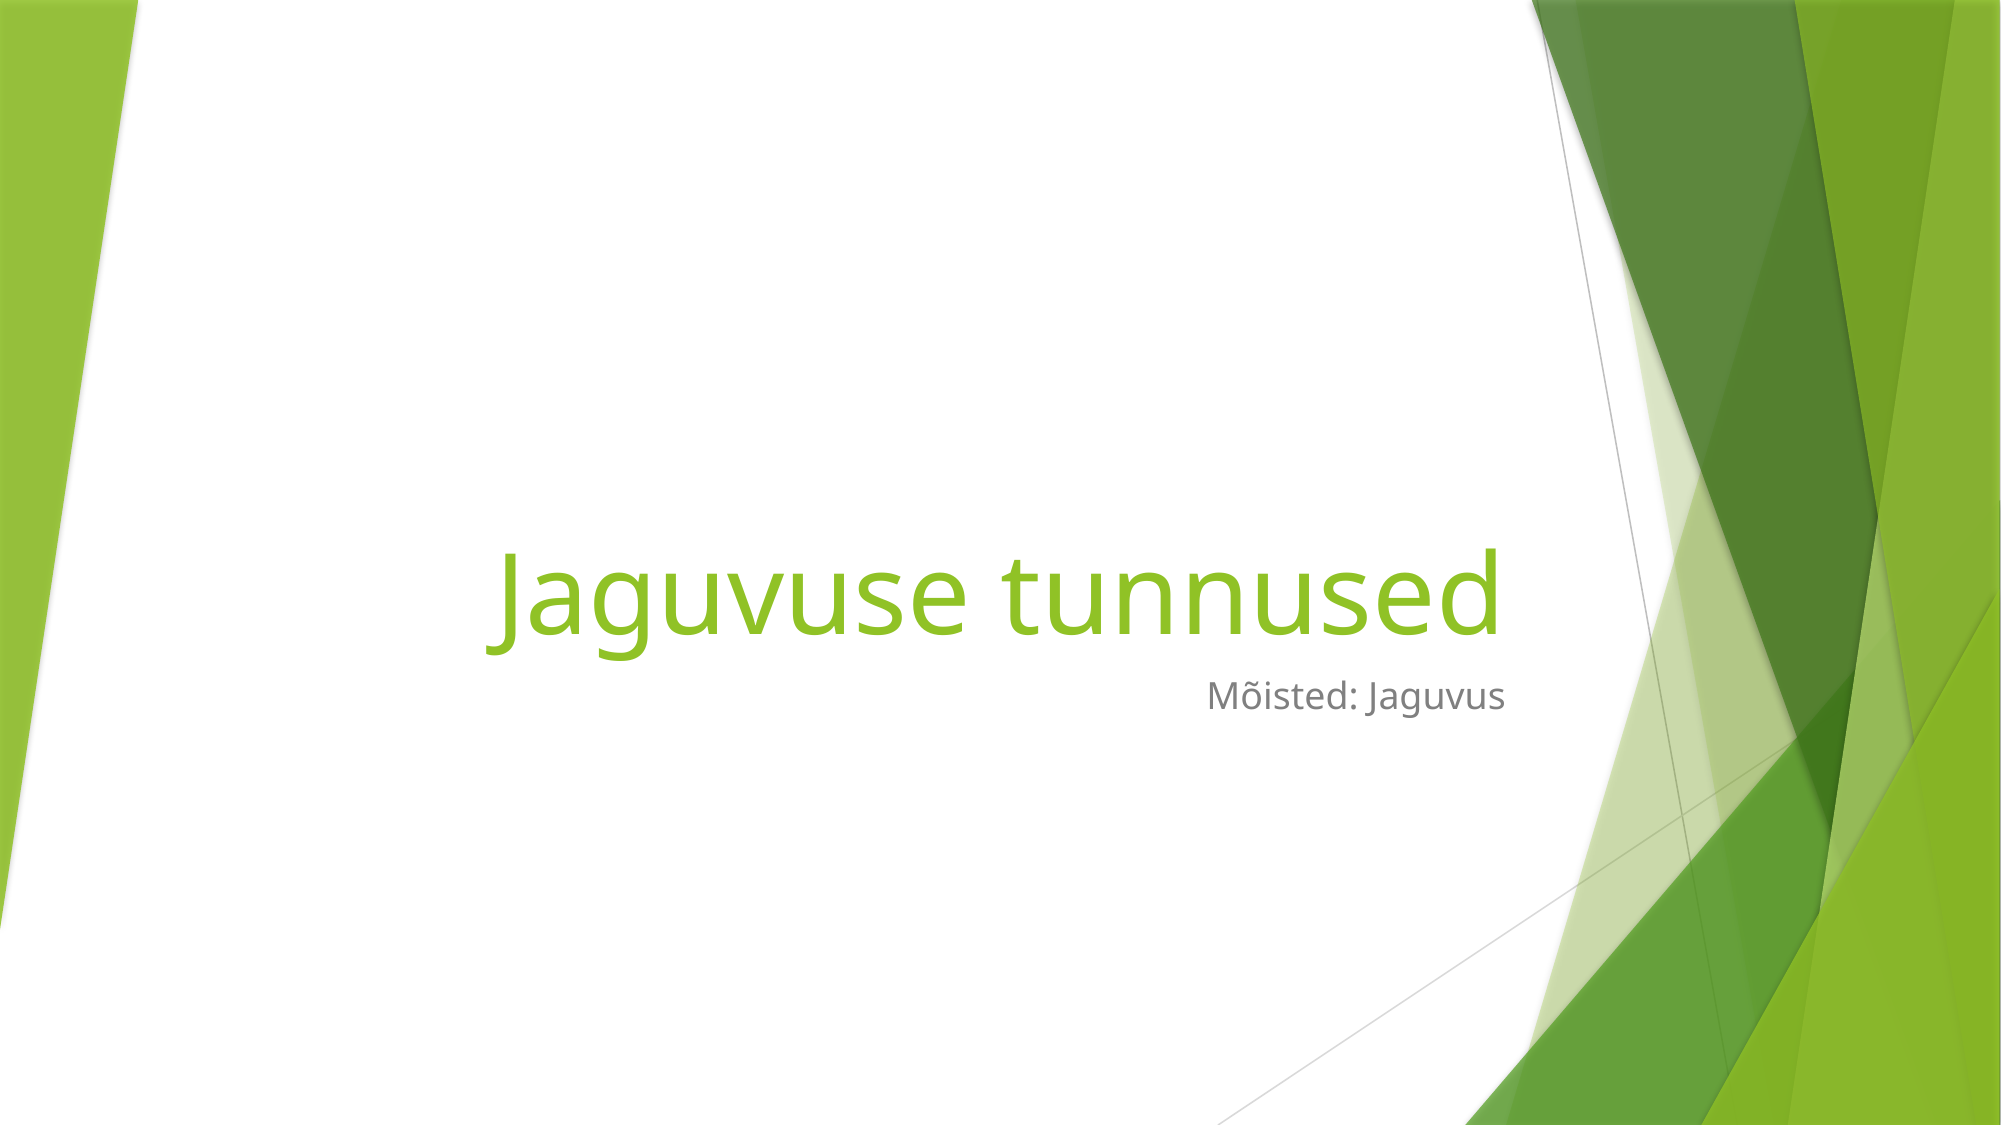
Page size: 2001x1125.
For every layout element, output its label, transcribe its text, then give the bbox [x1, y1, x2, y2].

title Jaguvuse tunnused [247, 394, 1522, 664]
subtitle Mõisted: Jaguvus [247, 664, 1522, 845]
